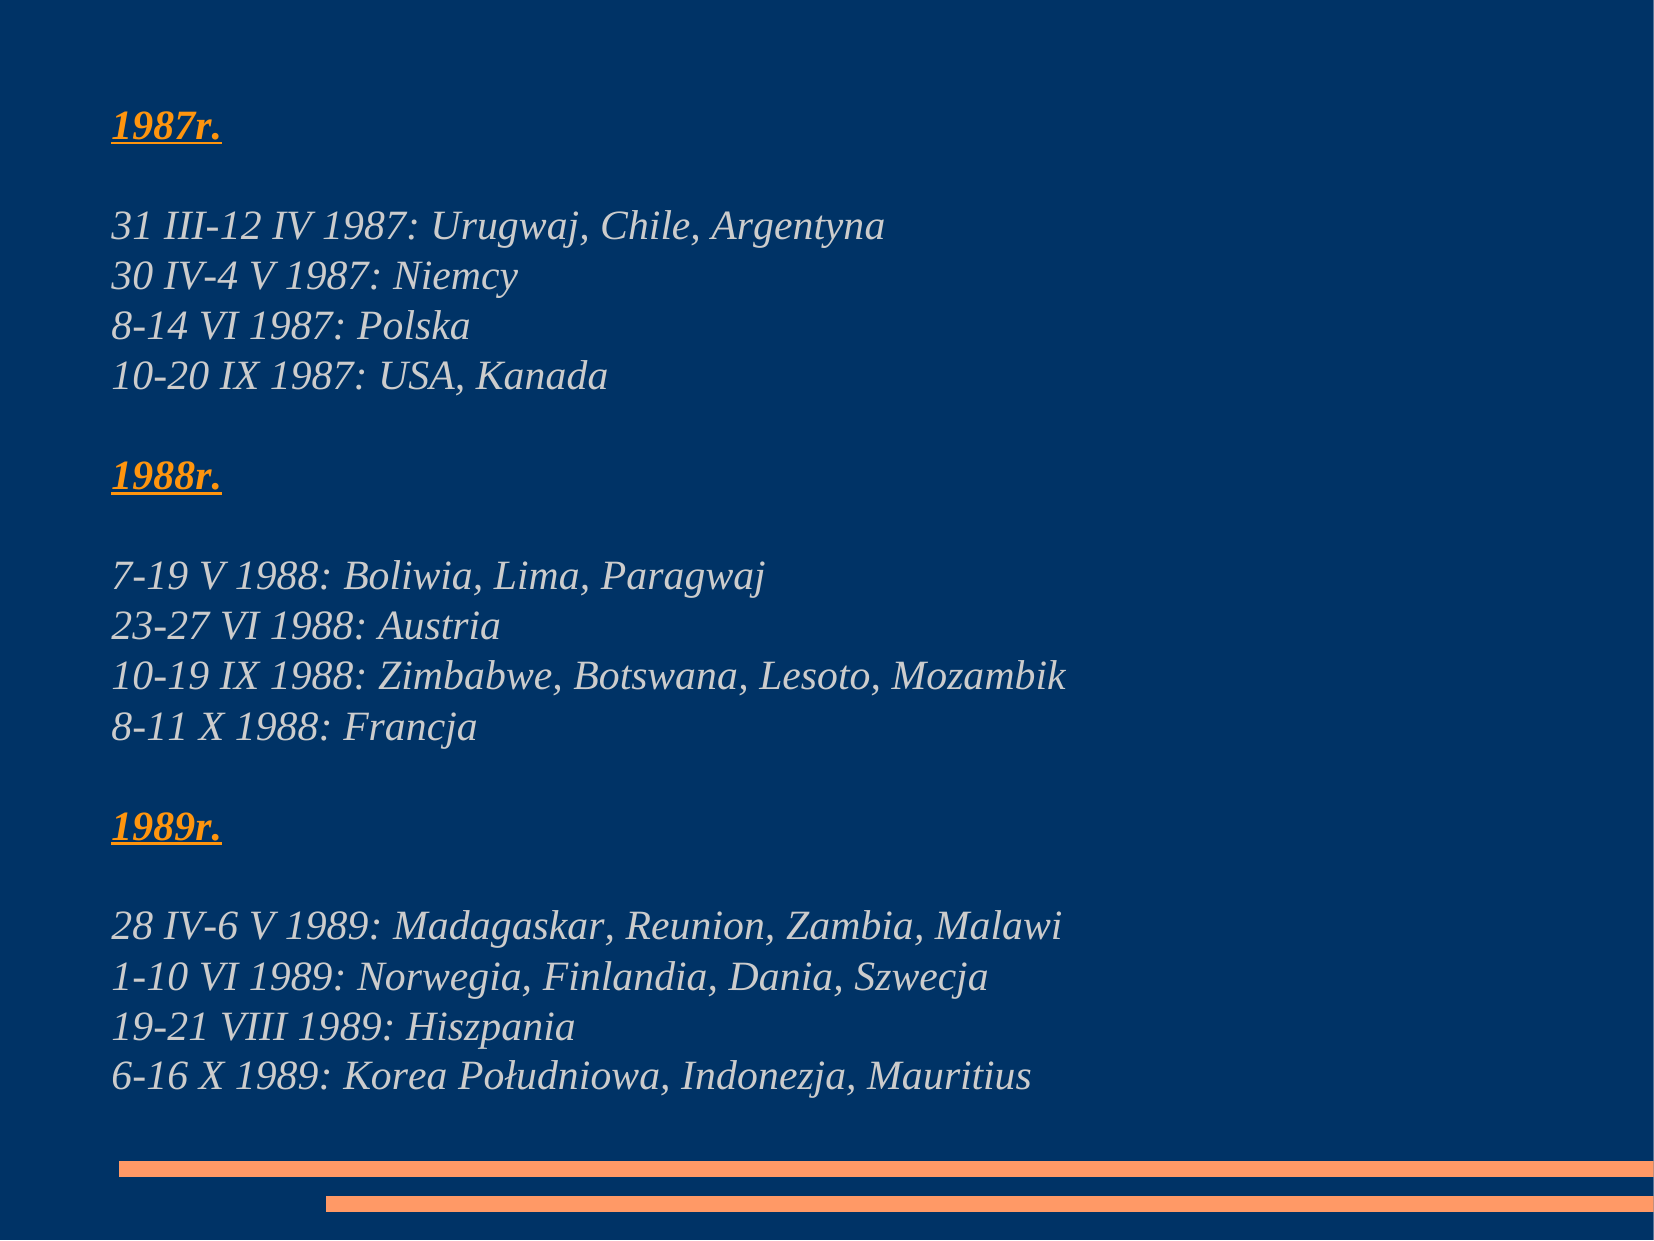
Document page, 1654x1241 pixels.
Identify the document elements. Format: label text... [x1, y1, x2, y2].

subtitle 1987r. 31 III-12 IV 1987: Urugwaj, Chile, Argentyna 30 IV-4 V 1987: Niemcy 8-14 VI 1987: Polska 10-20 IX 1987: USA, Kanada 1988r. 7-19 V 1988: Boliwia, Lima, Paragwaj 23-27 VI 1988: Austria 10-19 IX 1988: Zimbabwe, Botswana, Lesoto, Mozambik 8-11 X 1988: Francja 1989r. 28 IV-6 V 1989: Madagaskar, Reunion, Zambia, Malawi 1-10 VI 1989: Norwegia, Finlandia, Dania, Szwecja 19-21 VIII 1989: Hiszpania 6-16 X 1989: Korea Południowa, Indonezja, Mauritius [111, 55, 1524, 1141]
